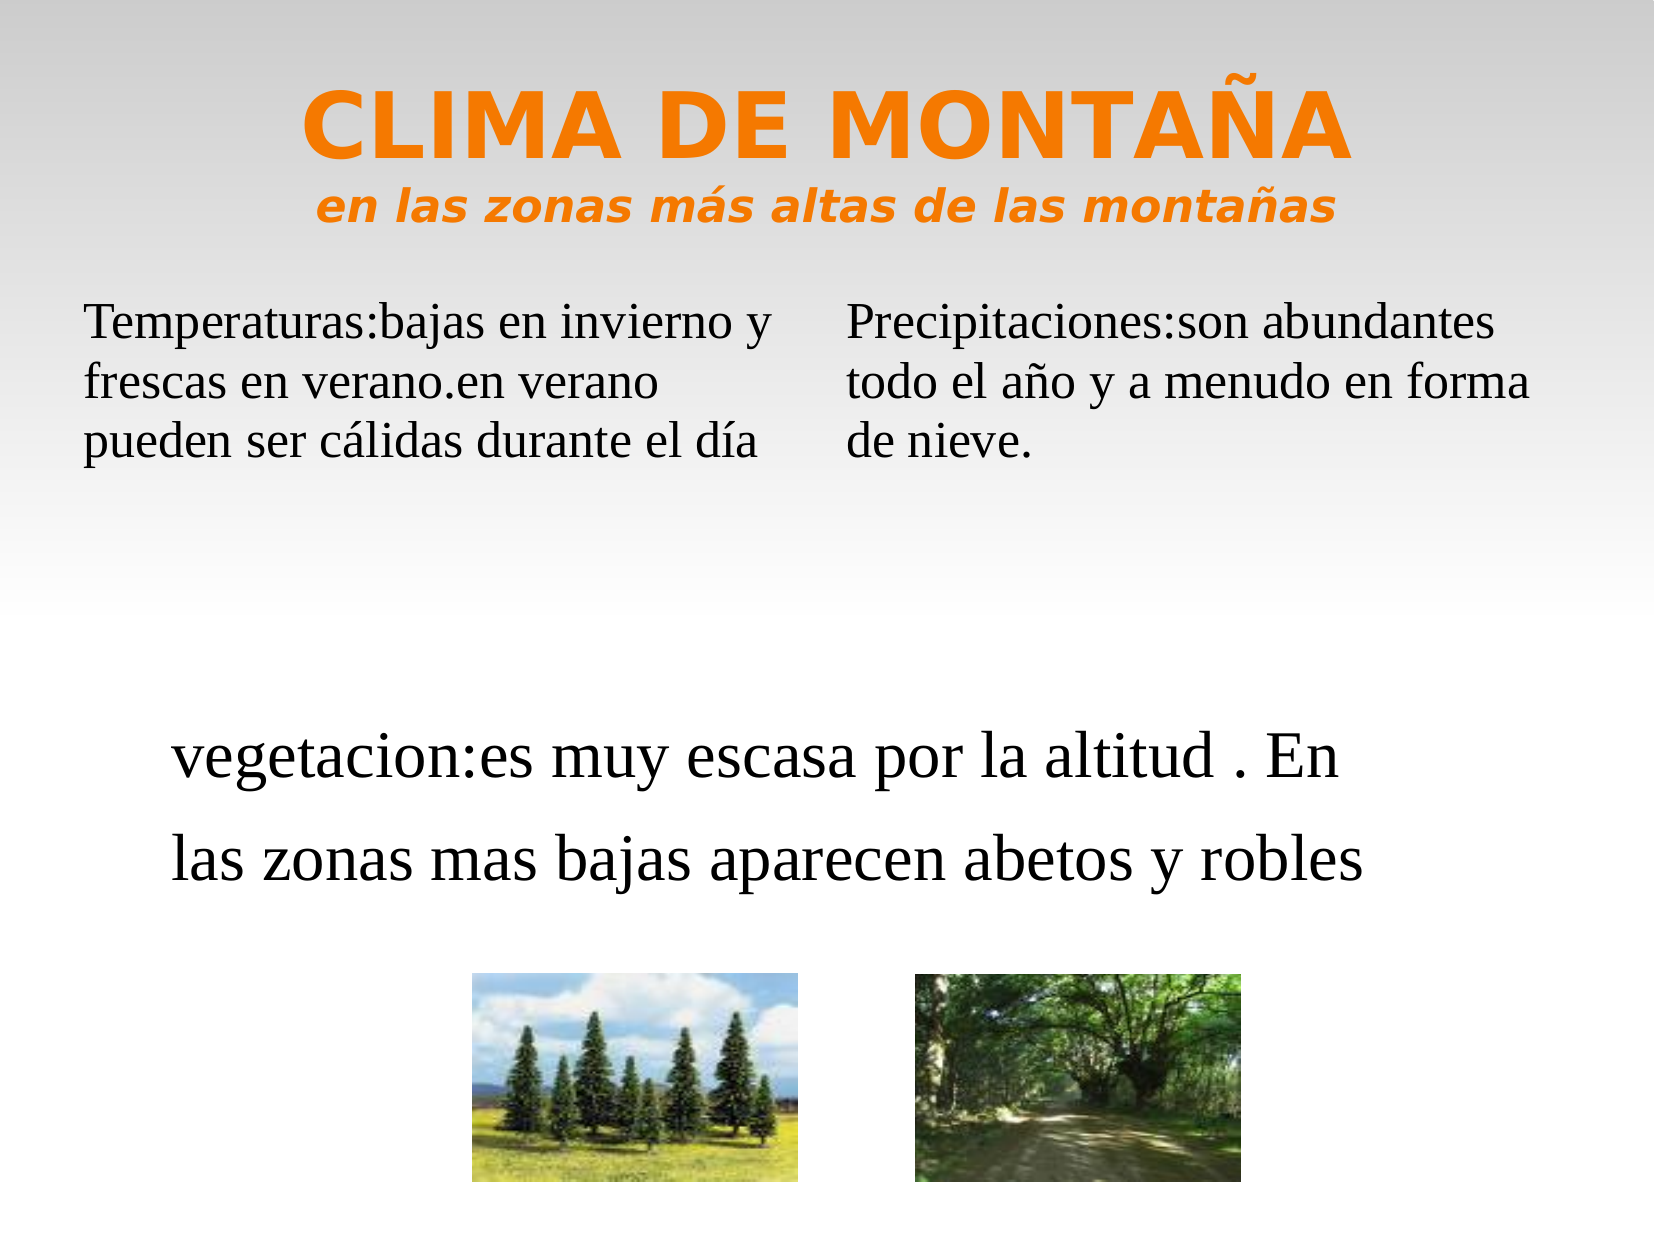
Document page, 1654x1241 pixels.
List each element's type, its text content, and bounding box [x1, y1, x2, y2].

picture [915, 974, 1241, 1182]
list vegetacion:es muy escasa por la altitud . En las zonas mas bajas aparecen abetos y robles [82, 717, 1571, 1109]
chart [82, 290, 809, 681]
picture [472, 973, 798, 1182]
title CLIMA DE MONTAÑA en las zonas más altas de las montañas [82, 56, 1571, 250]
chart [845, 290, 1572, 681]
